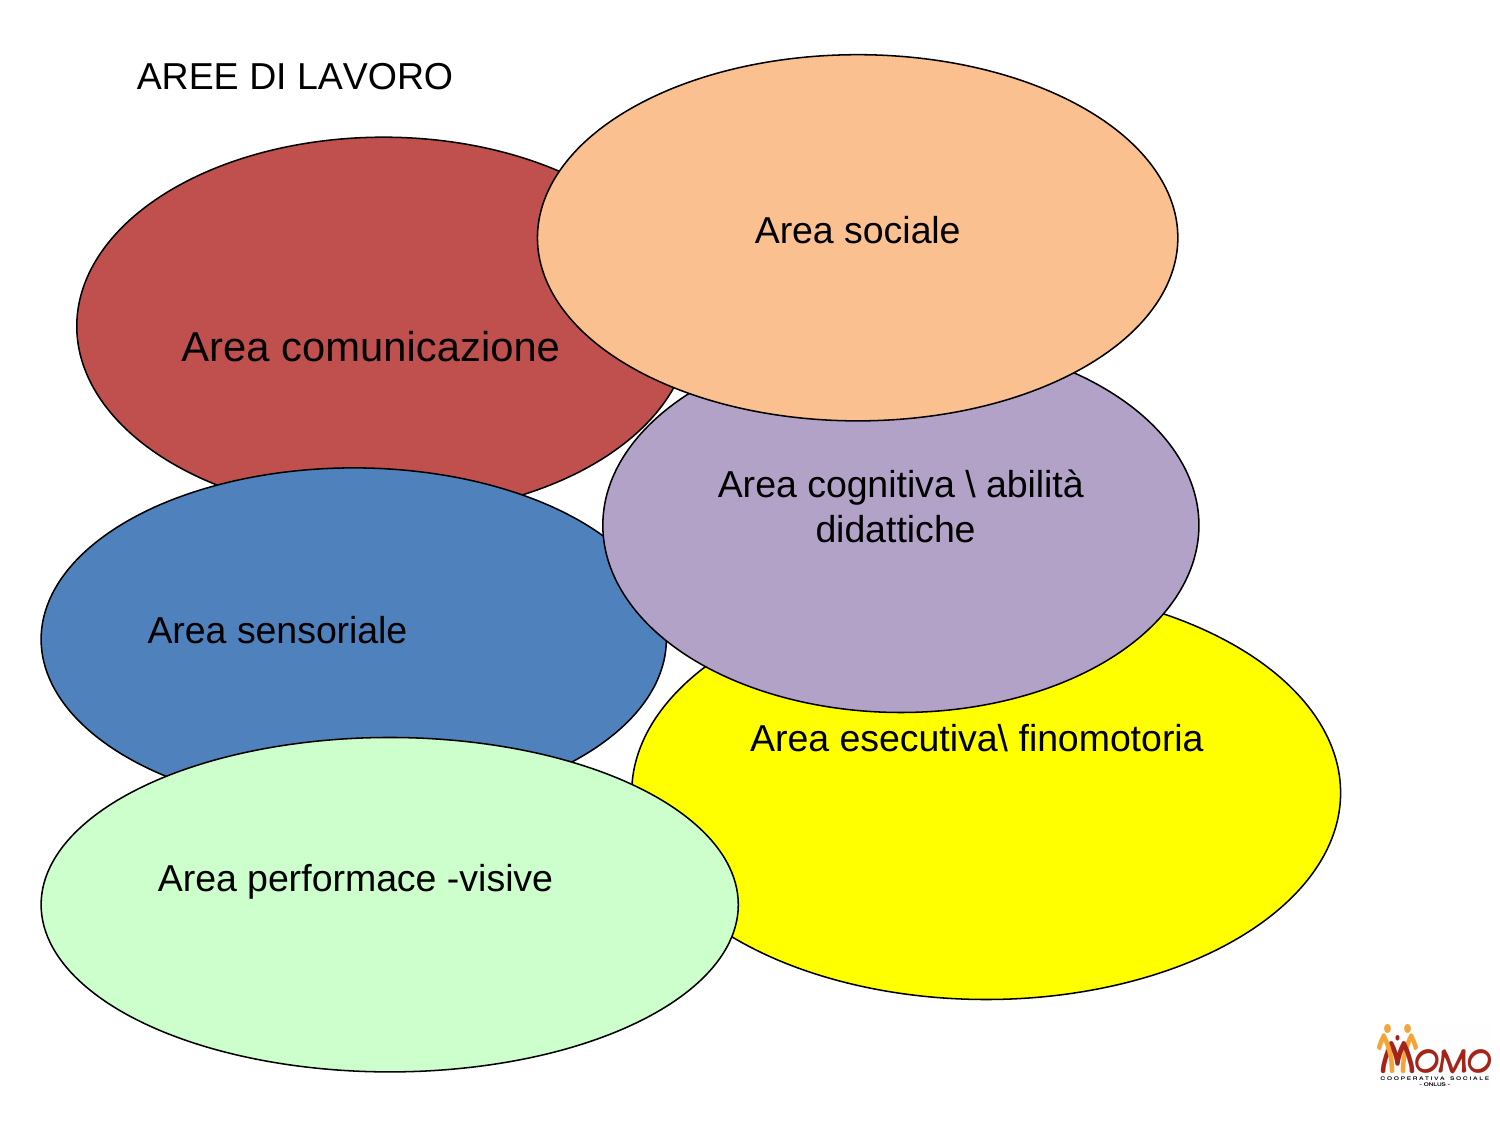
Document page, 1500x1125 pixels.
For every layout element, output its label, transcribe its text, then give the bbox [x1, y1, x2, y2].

text_box Area performace -visive [41, 737, 739, 1072]
text_box Area esecutiva\ finomotoria [632, 614, 1341, 1000]
text_box Area sociale [537, 54, 1178, 421]
text_box Area cognitiva \ abilità didattiche [602, 373, 1199, 713]
text_box AREE DI LAVORO [122, 44, 479, 105]
text_box Area comunicazione [76, 137, 674, 495]
text_box Area sensoriale [41, 467, 667, 776]
picture [1377, 1024, 1491, 1087]
